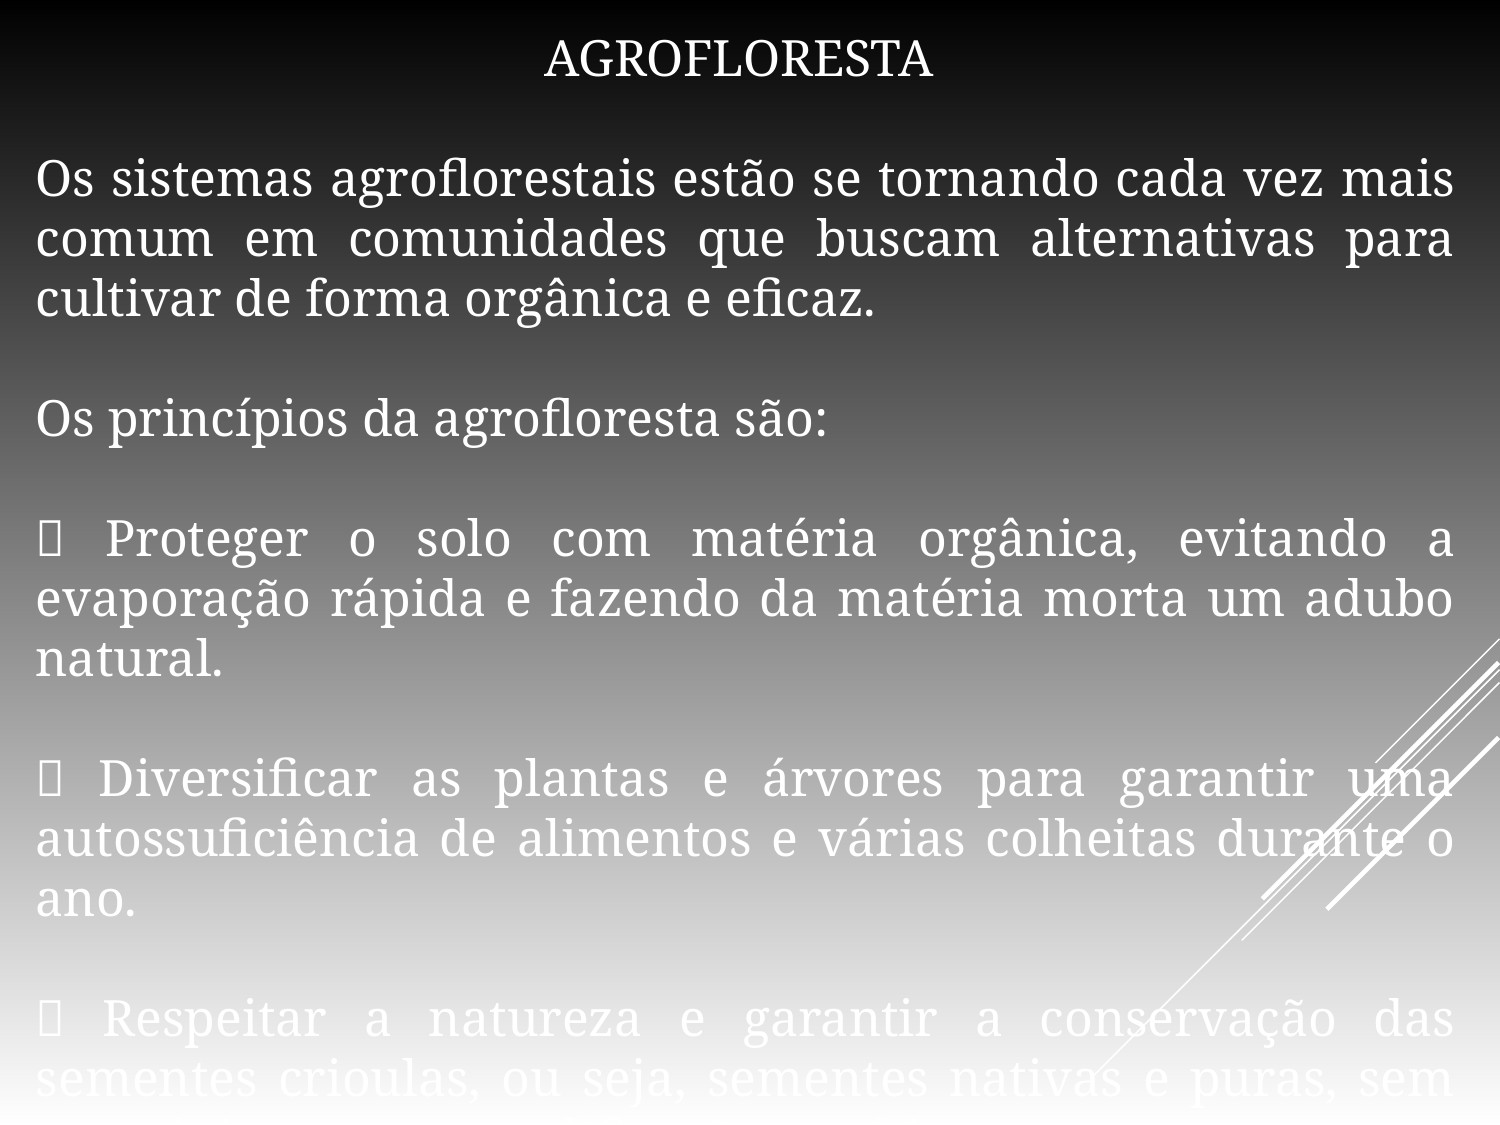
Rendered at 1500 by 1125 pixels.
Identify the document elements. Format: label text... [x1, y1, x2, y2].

text_box AGROFLORESTA Os sistemas agroflorestais estão se tornando cada vez mais comum em comunidades que buscam alternativas para cultivar de forma orgânica e eficaz. Os princípios da agrofloresta são:  Proteger o solo com matéria orgânica, evitando a evaporação rápida e fazendo da matéria morta um adubo natural.  Diversificar as plantas e árvores para garantir uma autossuficiência de alimentos e várias colheitas durante o ano.  Respeitar a natureza e garantir a conservação das sementes crioulas, ou seja, sementes nativas e puras, sem agrotóxicos e sem modificação genética. [21, 19, 1471, 1125]
